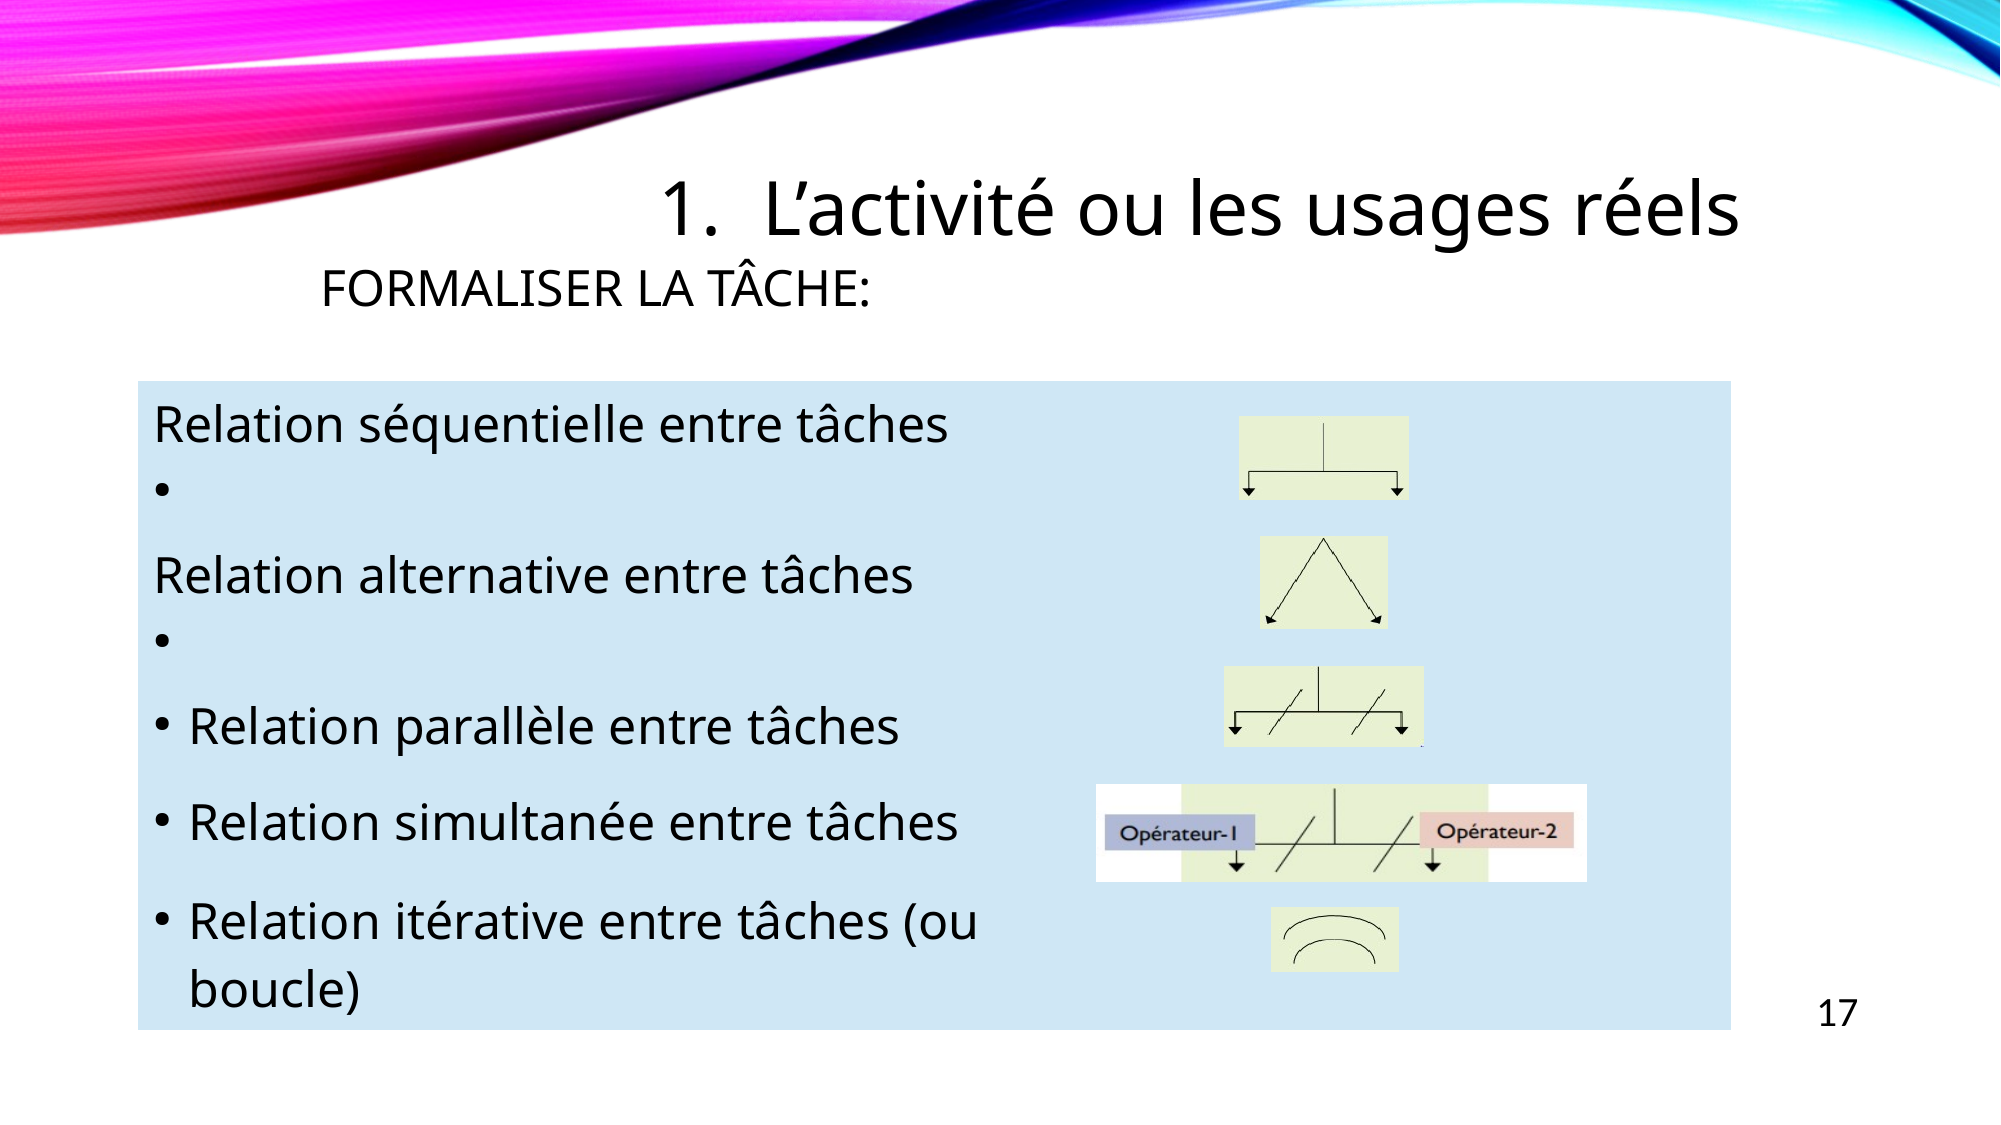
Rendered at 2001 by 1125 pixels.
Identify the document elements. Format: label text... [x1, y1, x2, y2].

text_box <numéro> [1800, 977, 1892, 1040]
picture [1239, 416, 1409, 500]
table_header Relation séquentielle entre tâches [138, 381, 1087, 533]
table_cell Relation parallèle entre tâches [138, 684, 1087, 779]
table_cell Relation alternative entre tâches [138, 533, 1087, 684]
table_cell [1087, 533, 1731, 684]
picture [1096, 784, 1587, 882]
table_cell [1087, 684, 1731, 779]
table_cell [1087, 779, 1731, 879]
picture [1271, 907, 1399, 972]
picture [1260, 536, 1388, 629]
picture [1224, 666, 1424, 747]
table_cell Relation simultanée entre tâches [138, 779, 1087, 879]
table_cell [1087, 879, 1731, 1030]
list FORMALISER LA TÂCHE: [155, 255, 1731, 356]
picture [0, 0, 2000, 237]
title L’activité ou les usages réels [474, 125, 1888, 338]
table_cell Relation itérative entre tâches (ou boucle) [138, 879, 1087, 1030]
table_header [1087, 381, 1731, 533]
